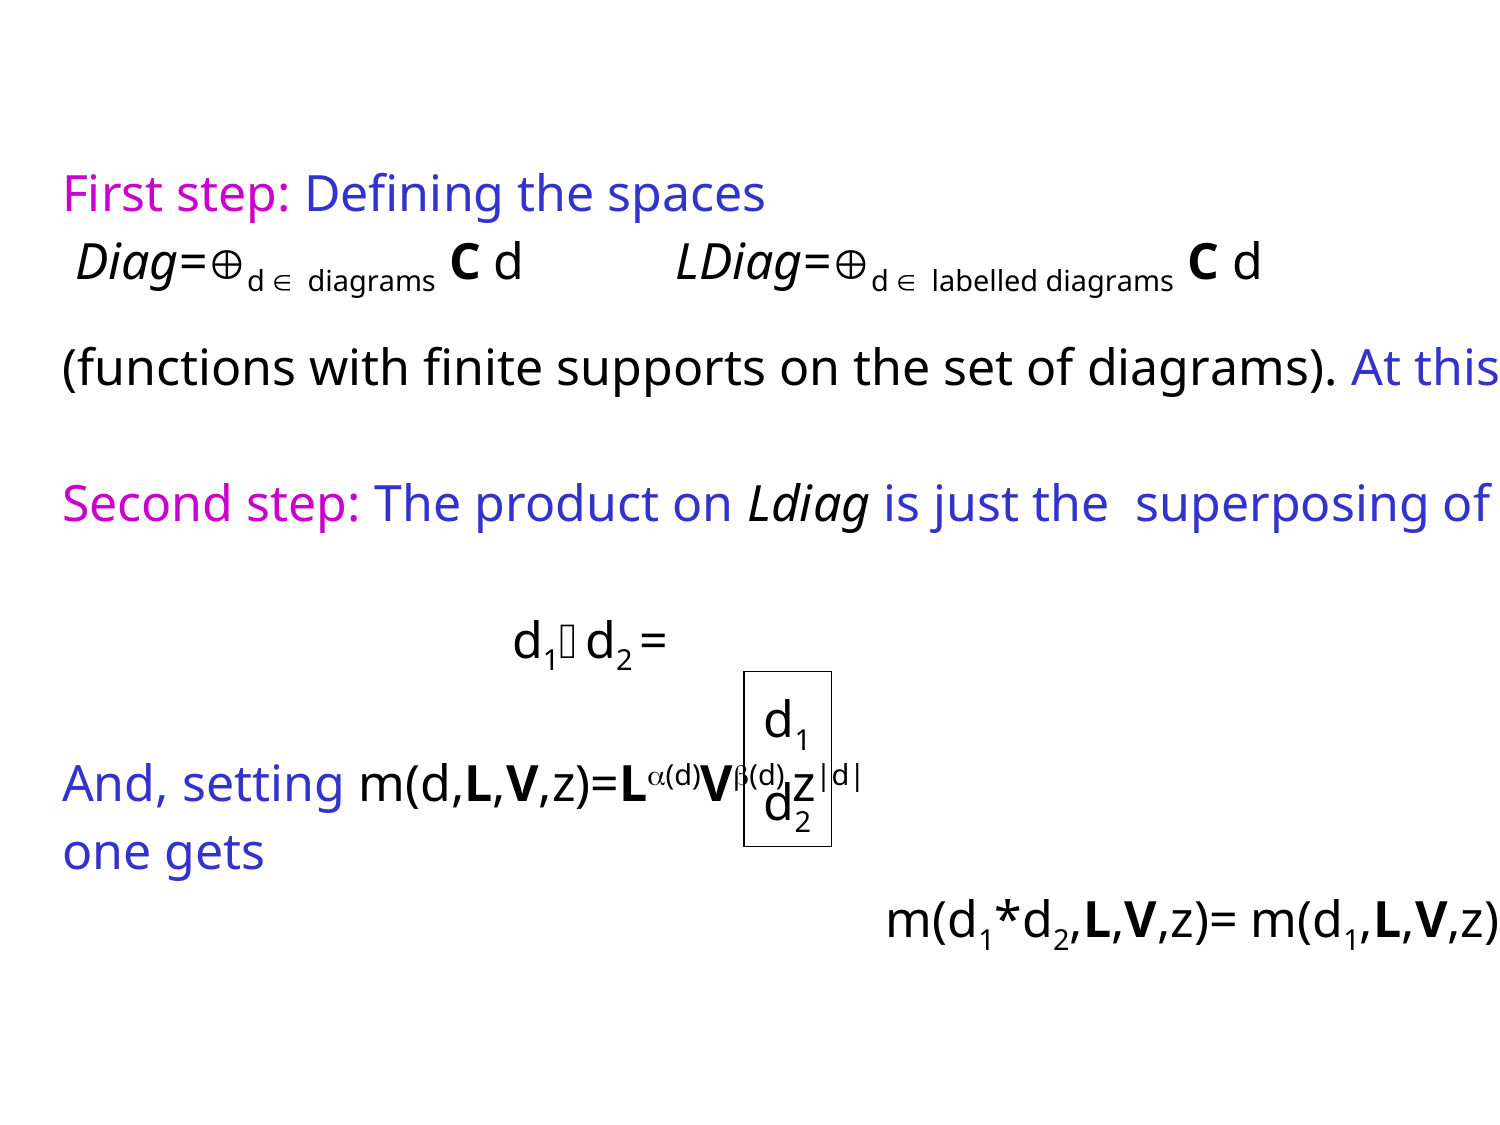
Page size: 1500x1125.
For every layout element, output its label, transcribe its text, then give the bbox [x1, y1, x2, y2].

text_box d2 [749, 758, 827, 849]
text_box d1 [749, 676, 827, 758]
text_box First step: Defining the spaces Diag=d  diagrams C d LDiag=d  labelled diagrams C d (functions with finite supports on the set of diagrams). At this stage, we have a natural arrow LDiag  Diag. Second step: The product on Ldiag is just the superposing of diagrams d1 d2 = And, setting m(d,L,V,z)=L(d)V(d) z|d| one gets m(d1*d2,L,V,z)= m(d1,L,V,z)m(d2,L,V,z) [47, 149, 1500, 967]
